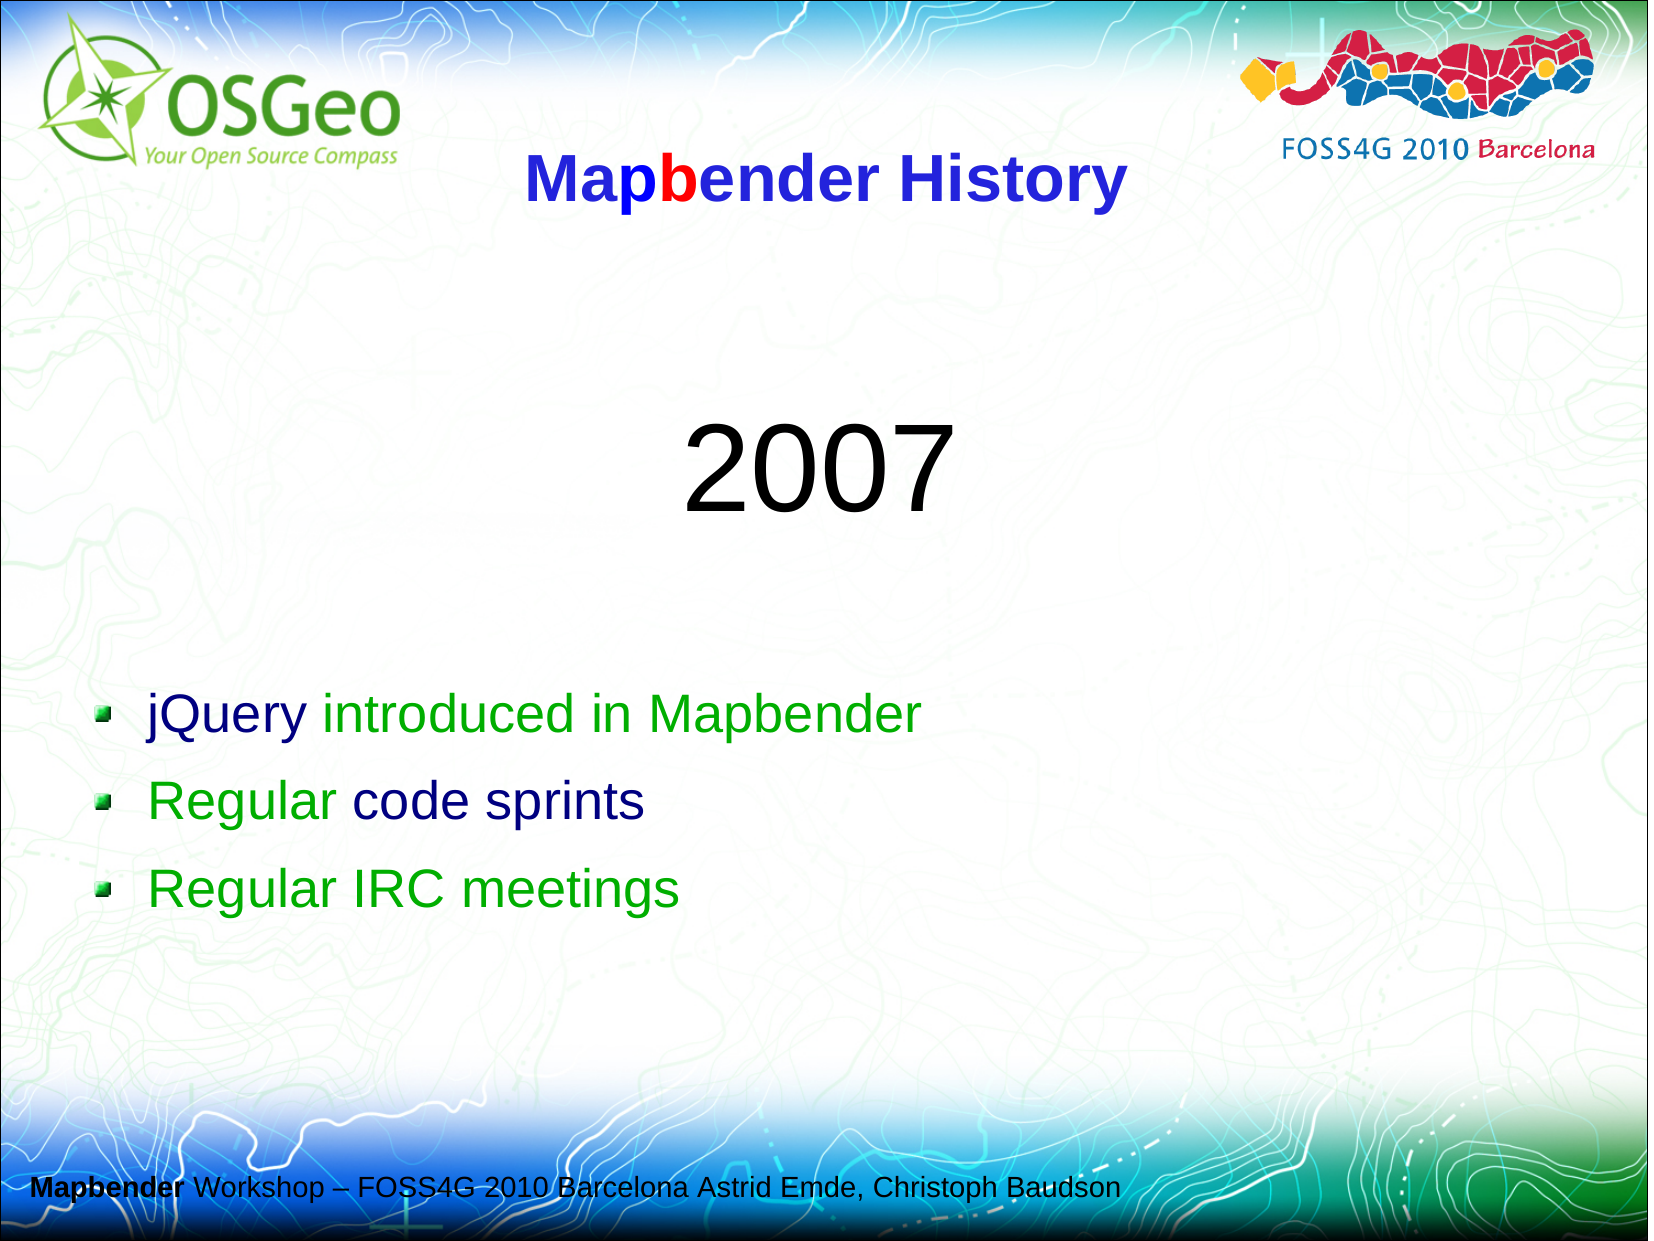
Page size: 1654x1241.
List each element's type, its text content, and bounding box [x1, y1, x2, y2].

list jQuery introduced in Mapbender Regular code sprints Regular IRC meetings [76, 683, 1565, 1029]
text_box 2007 [666, 391, 975, 562]
title Mapbender History [82, 90, 1571, 266]
picture [1, 1, 1647, 1240]
